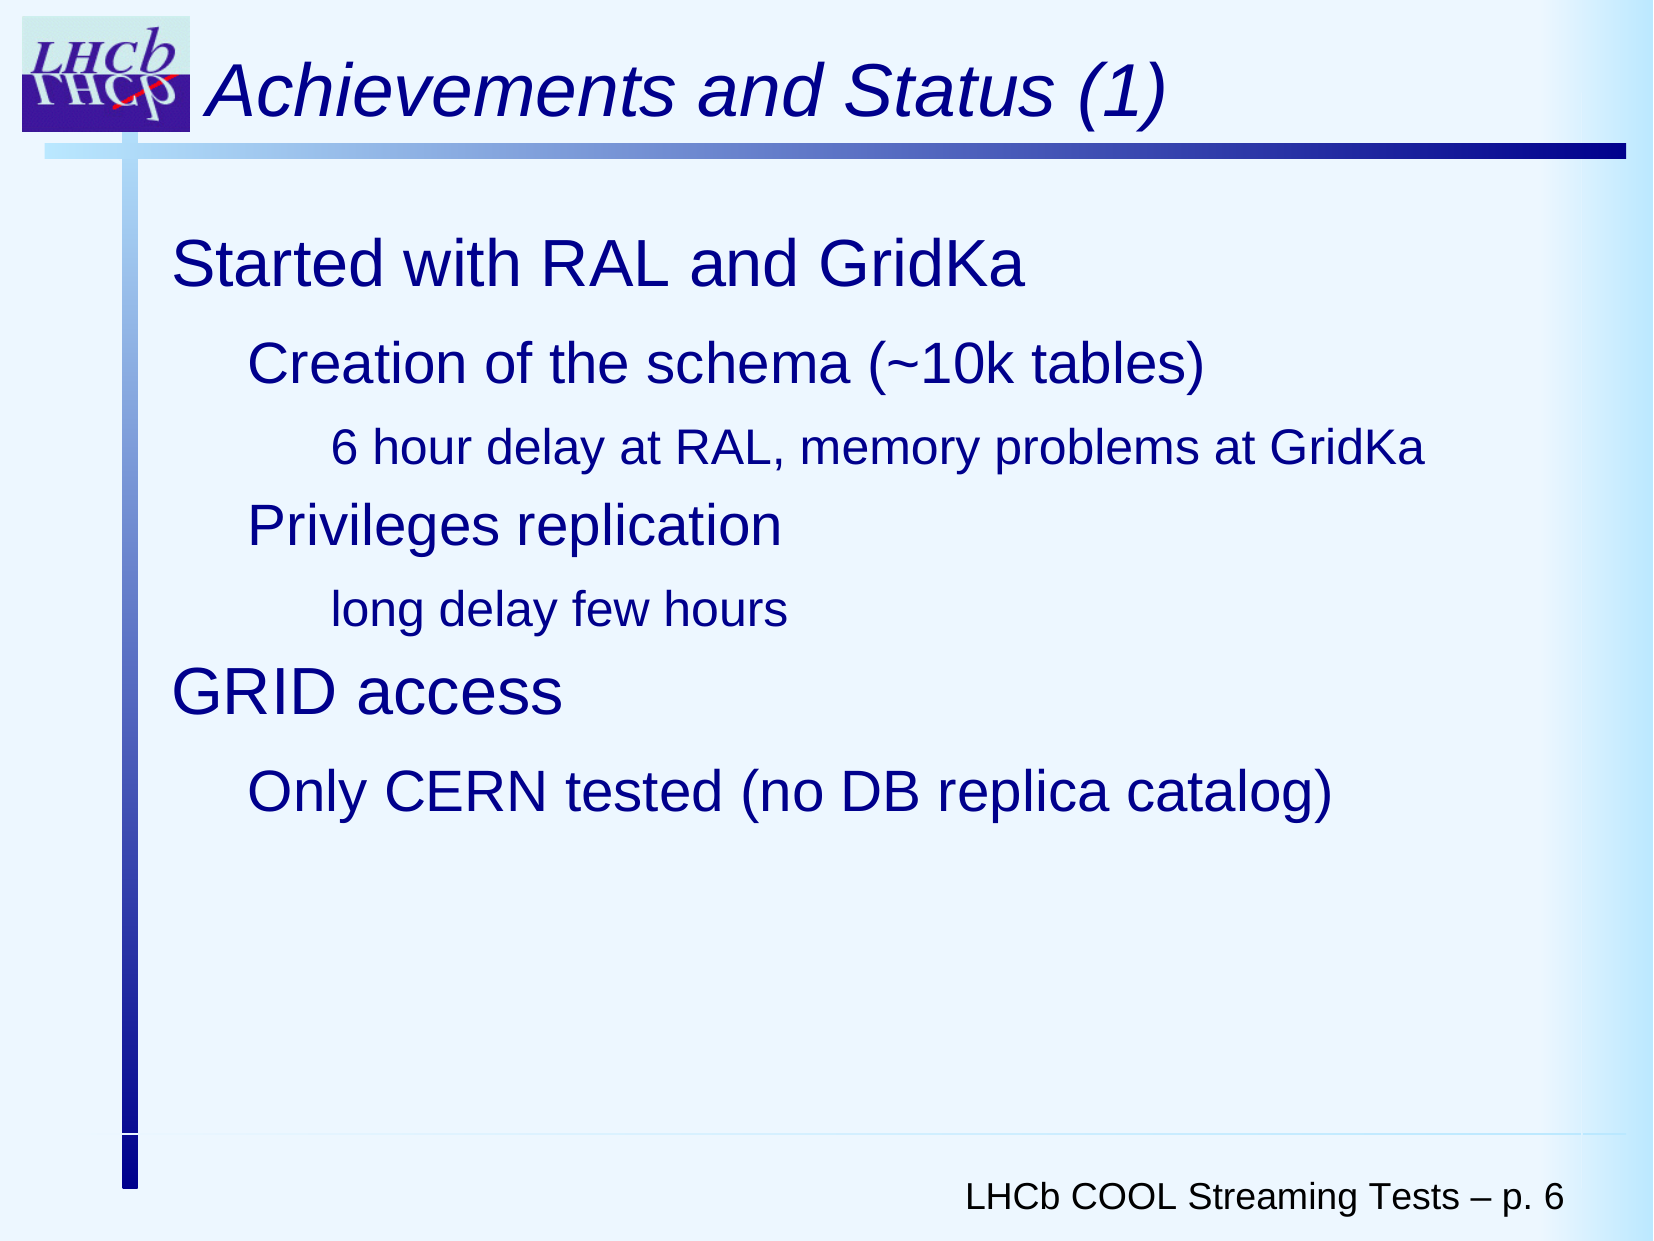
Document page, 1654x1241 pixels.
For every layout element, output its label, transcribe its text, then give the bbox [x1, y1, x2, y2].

title Achievements and Status (1) [206, 0, 1582, 182]
picture [22, 16, 190, 132]
list Started with RAL and GridKa Creation of the schema (~10k tables) 6 hour delay at RAL, memory problems at GridKa Privileges replication long delay few hours GRID access Only CERN tested (no DB replica catalog) [153, 226, 1533, 1095]
